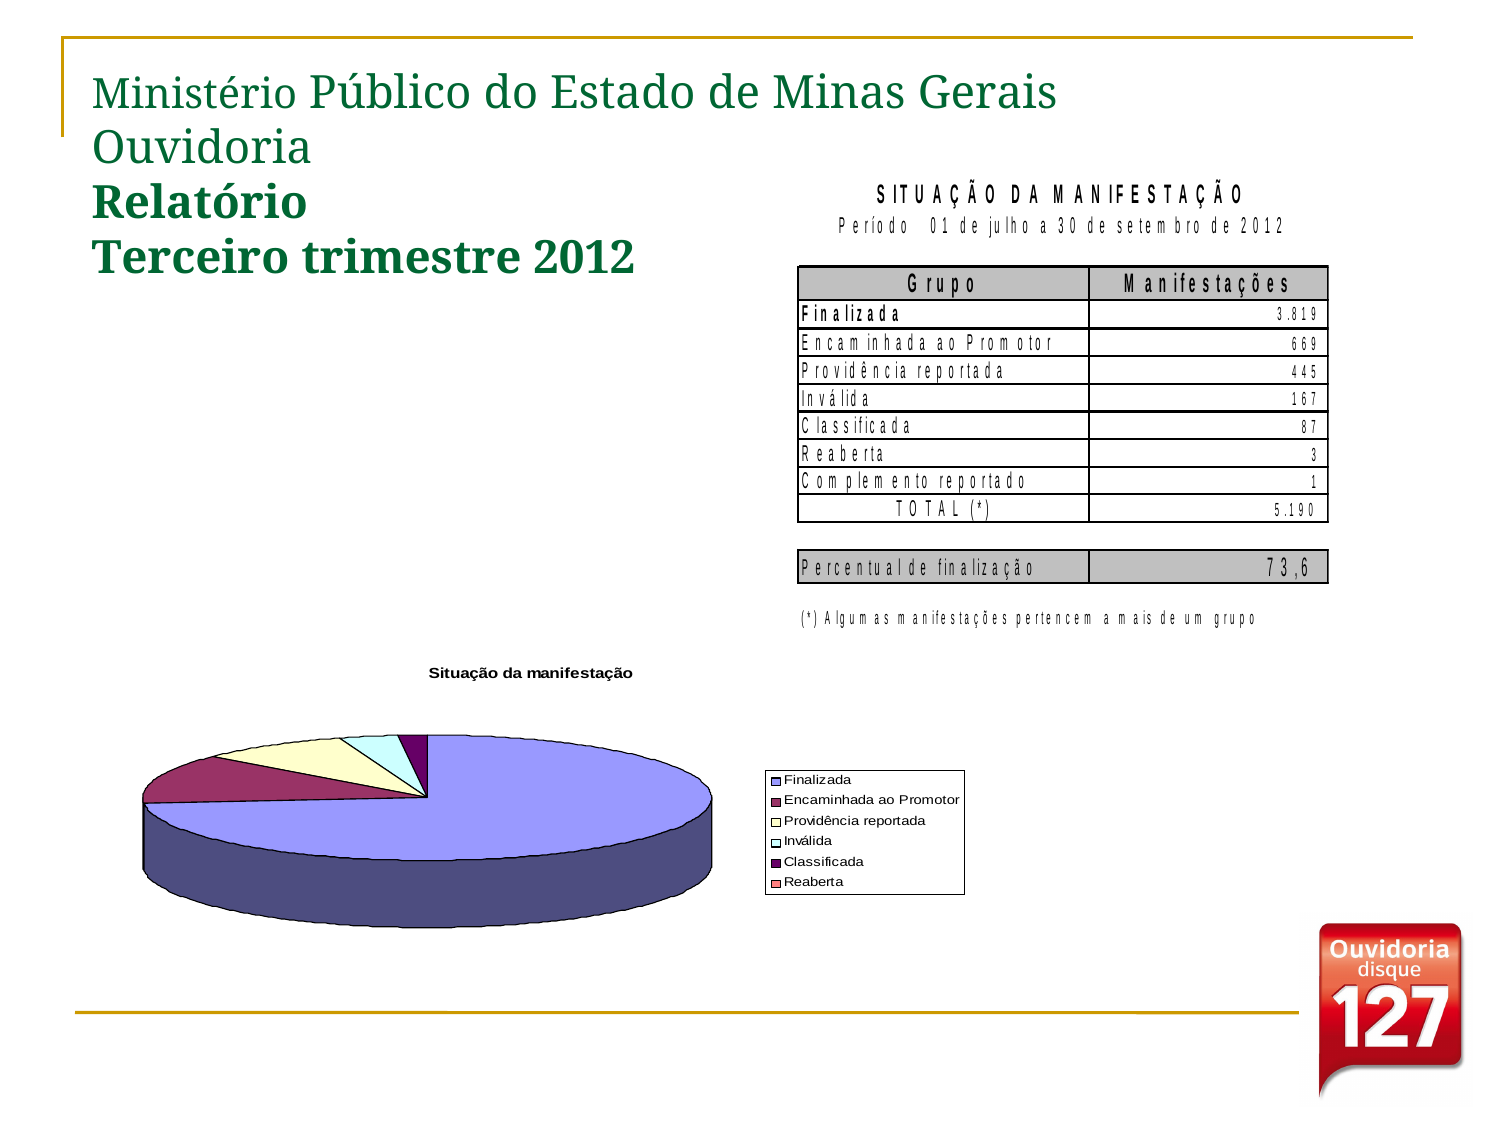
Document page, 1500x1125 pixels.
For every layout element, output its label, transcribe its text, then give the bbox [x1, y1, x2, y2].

chart [797, 177, 1329, 631]
chart [1299, 912, 1473, 1107]
text_box Ministério Público do Estado de Minas Gerais Ouvidoria Relatório Terceiro trimestre 2012 [76, 0, 1427, 187]
chart [85, 649, 975, 975]
